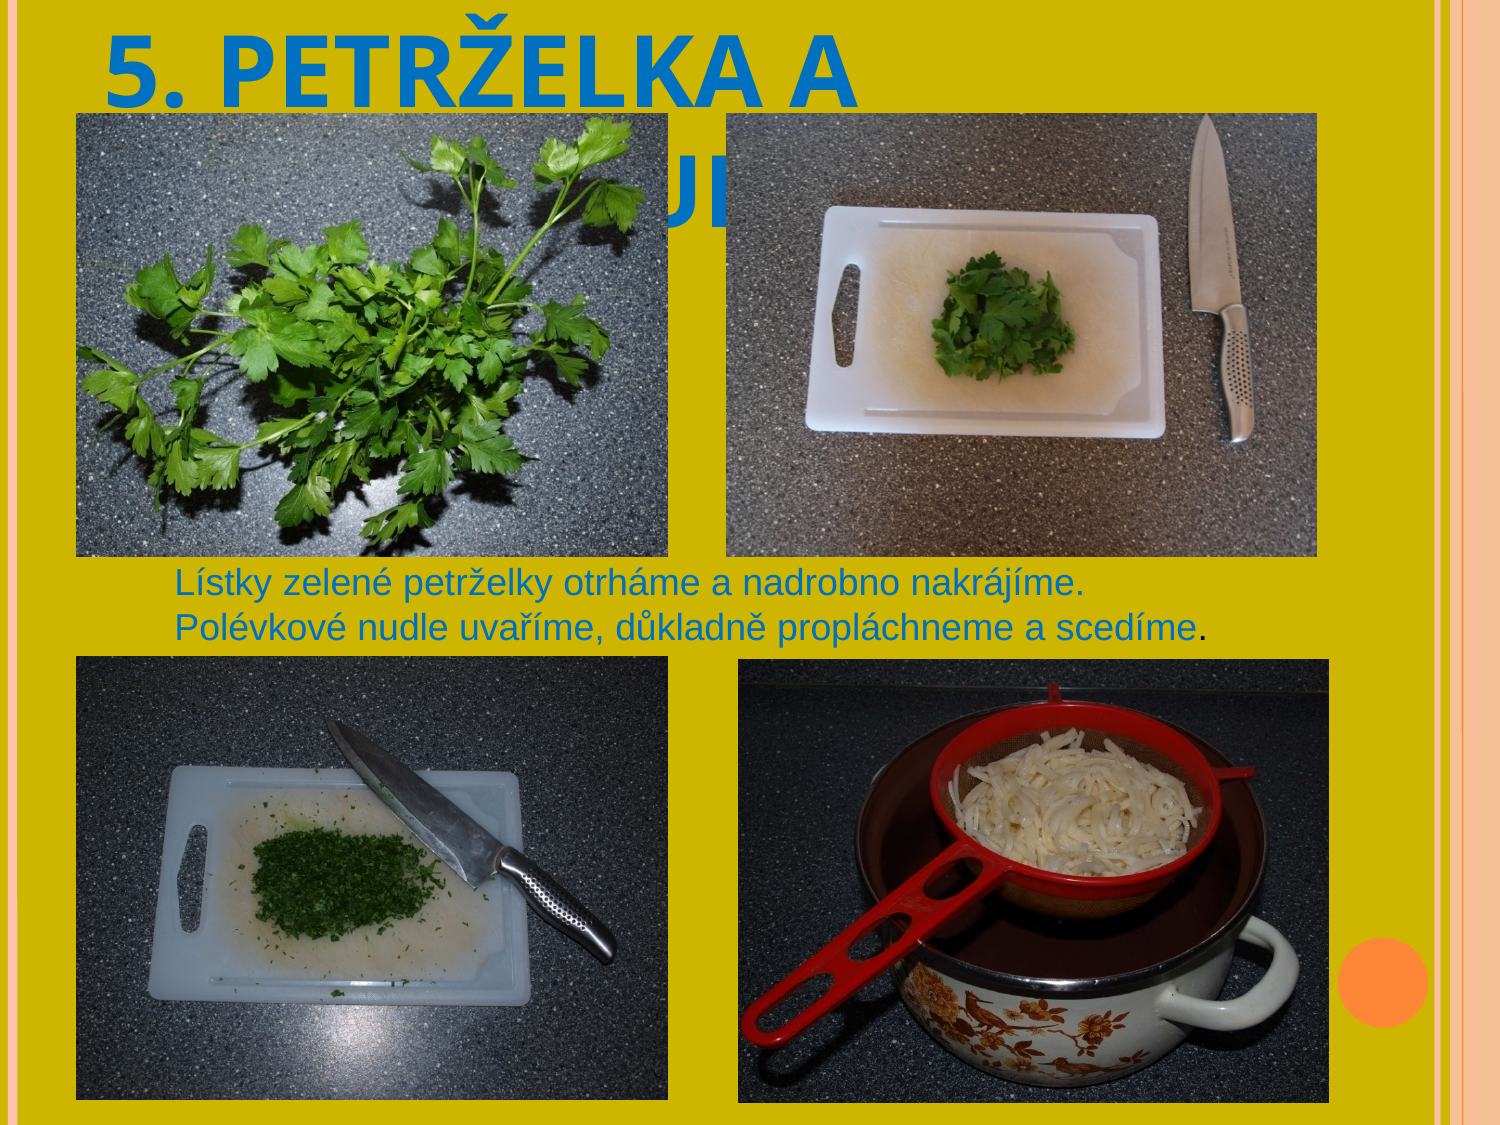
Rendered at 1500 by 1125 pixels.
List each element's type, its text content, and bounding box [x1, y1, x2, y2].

picture [76, 657, 668, 1101]
picture [738, 659, 1329, 1103]
text_box Lístky zelené petrželky otrháme a nadrobno nakrájíme. Polévkové nudle uvaříme, důkladně propláchneme a scedíme. [159, 550, 1236, 703]
picture [726, 113, 1317, 557]
picture [76, 113, 668, 557]
title 5. PETRŽELKA A DOMÁCÍ NUDLE [88, 0, 1314, 140]
